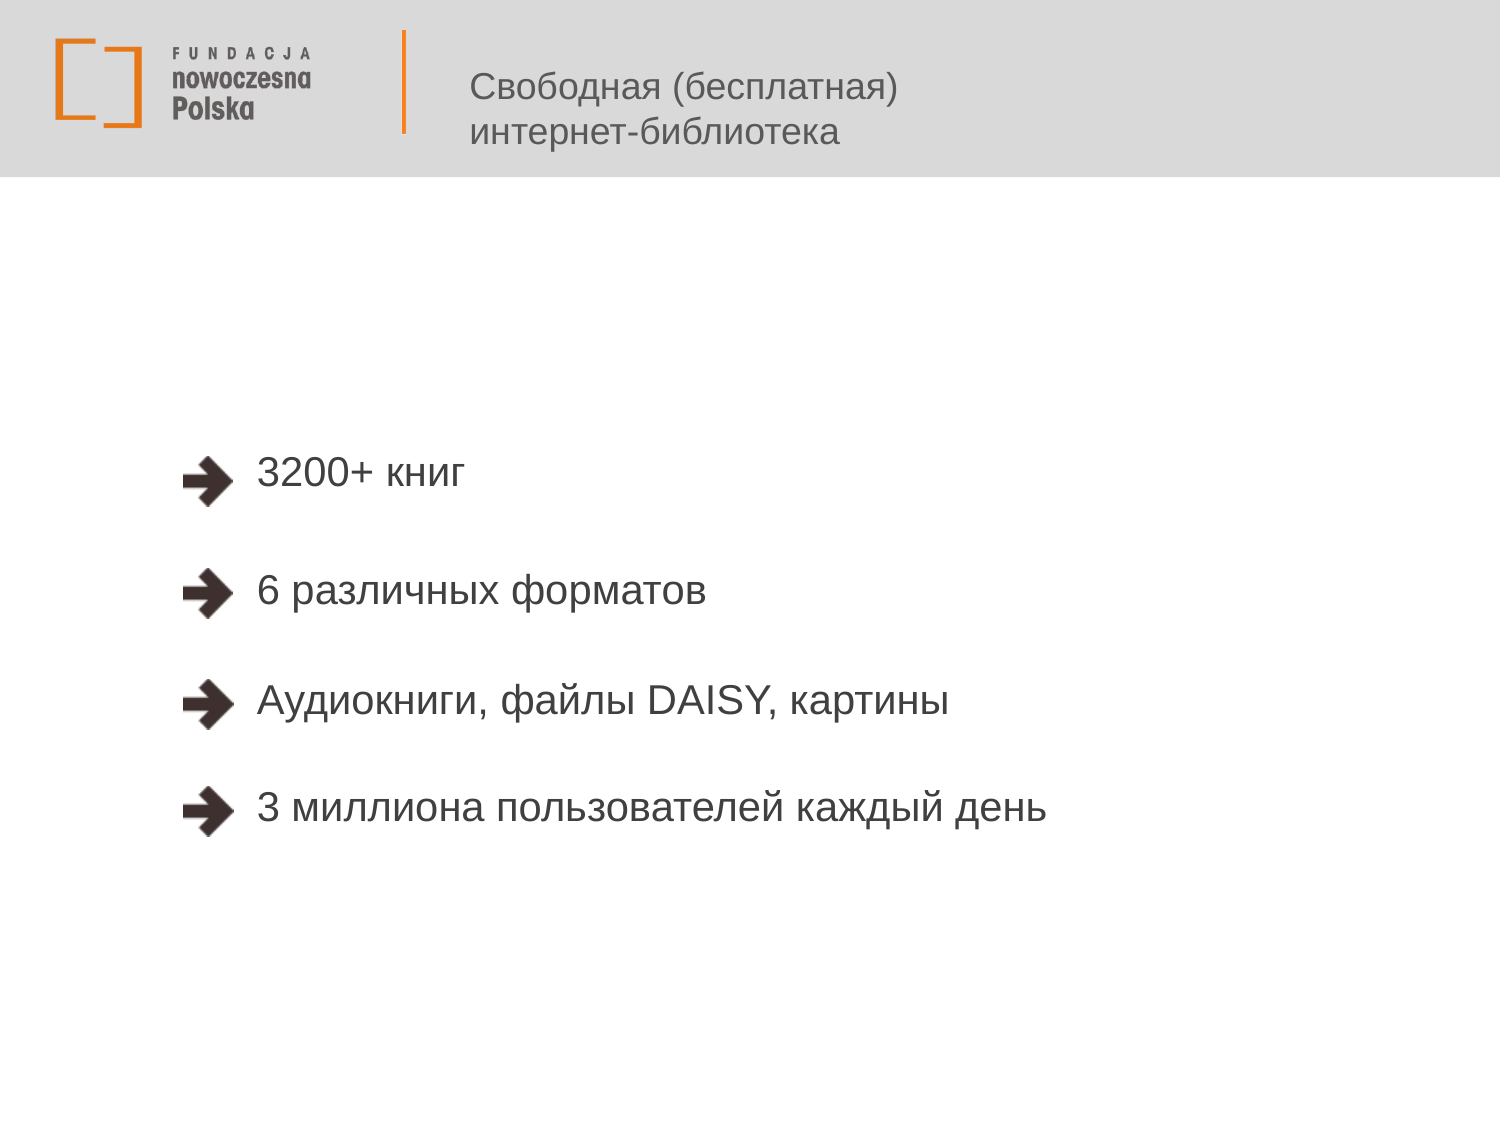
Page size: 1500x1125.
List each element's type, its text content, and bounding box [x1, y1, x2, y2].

picture [183, 568, 233, 619]
text_box Свободная (бесплатная) интернет-библиотека [454, 54, 1046, 160]
picture [183, 679, 234, 730]
text_box [0, 0, 1500, 178]
picture [183, 456, 233, 507]
picture [53, 30, 313, 140]
text_box 3 миллиона пользователей каждый день [242, 772, 1376, 838]
text_box 6 различных форматов [242, 555, 1329, 620]
picture [183, 786, 234, 837]
picture [395, 30, 422, 145]
text_box 3200+ книг [242, 437, 1376, 503]
text_box Аудиокниги, файлы DAISY, картины [242, 665, 1329, 731]
